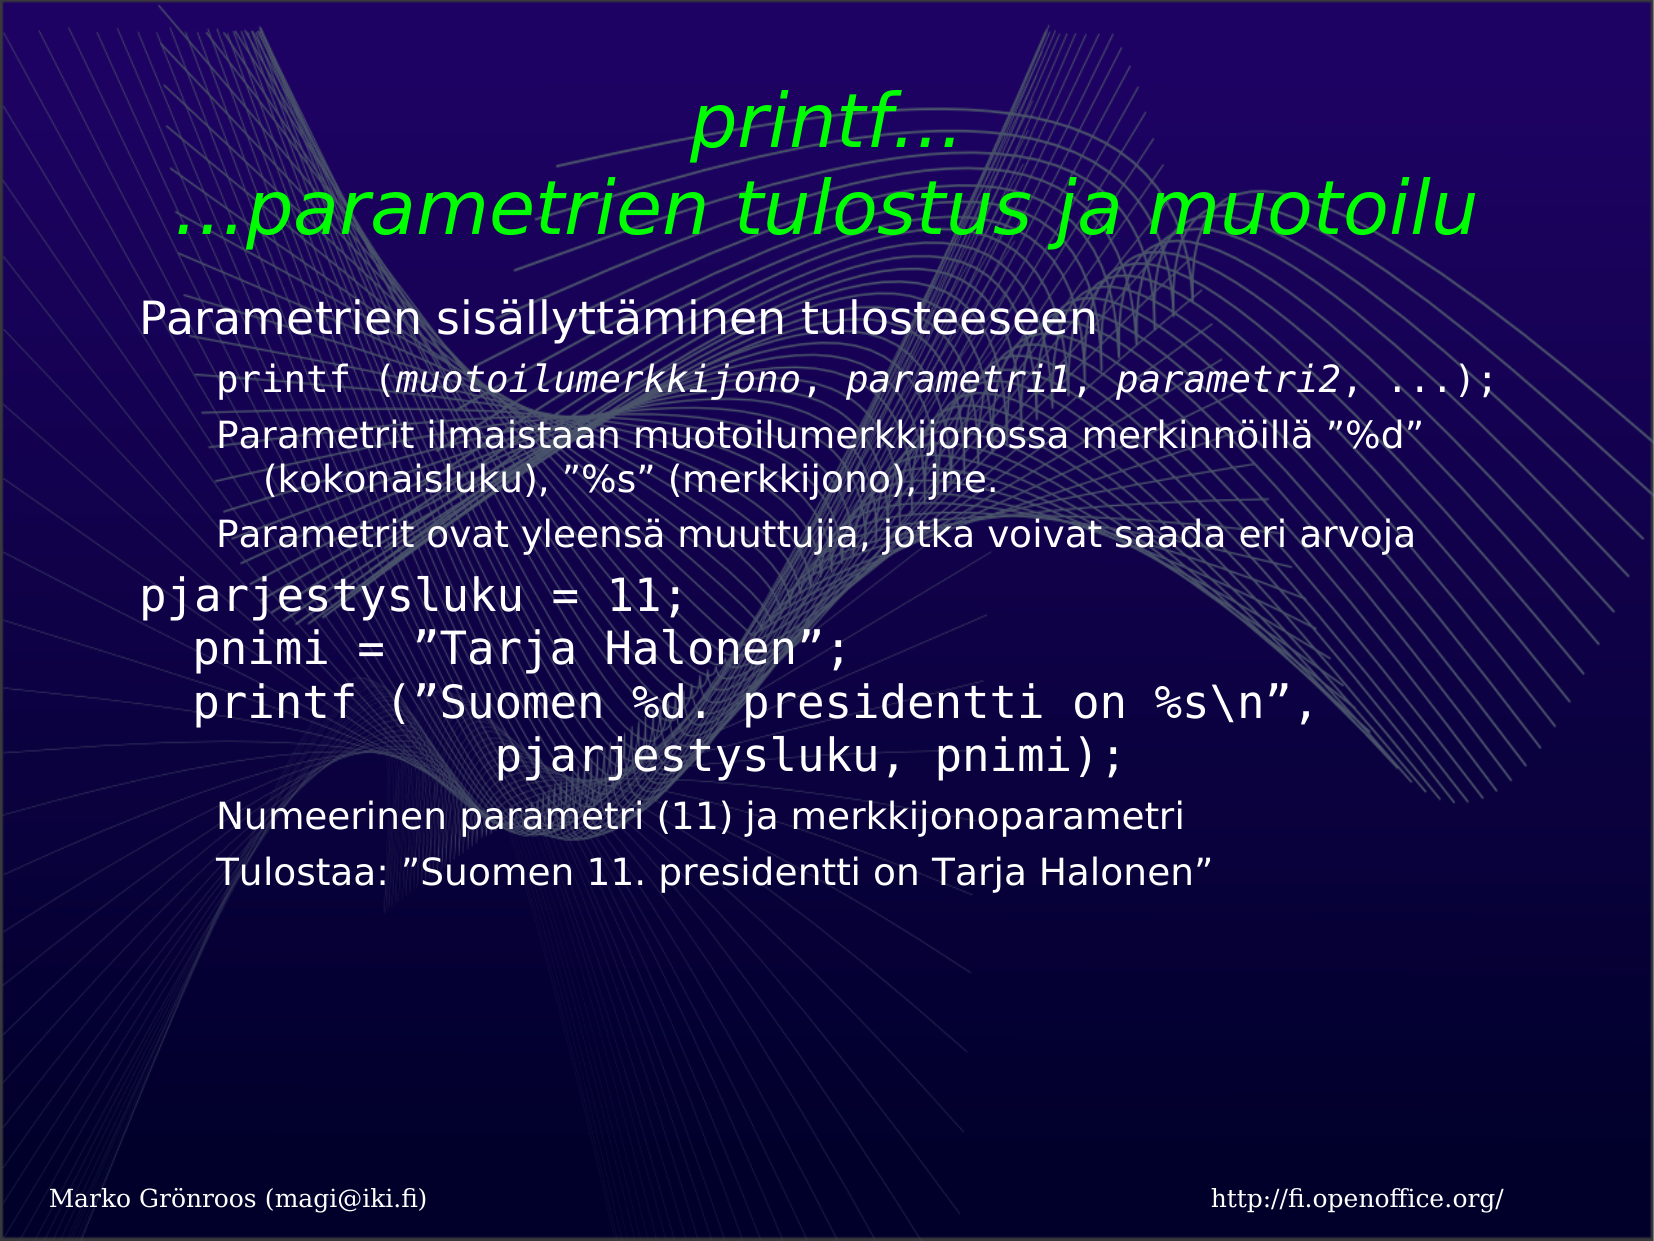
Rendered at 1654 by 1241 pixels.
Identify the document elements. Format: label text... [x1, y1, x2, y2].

title printf... ...parametrien tulostus ja muotoilu [121, 61, 1534, 269]
list Parametrien sisällyttäminen tulosteeseen printf (muotoilumerkkijono, parametri1, parametri2, ...); Parametrit ilmaistaan muotoilumerkkijonossa merkinnöillä ”%d” (kokonaisluku), ”%s” (merkkijono), jne. Parametrit ovat yleensä muuttujia, jotka voivat saada eri arvoja pjarjestysluku = 11; pnimi = ”Tarja Halonen”; printf (”Suomen %d. presidentti on %s\n”, pjarjestysluku, pnimi); Numeerinen parametri (11) ja merkkijonoparametri Tulostaa: ”Suomen 11. presidentti on Tarja Halonen” [121, 291, 1534, 1166]
picture [0, 0, 1654, 1241]
